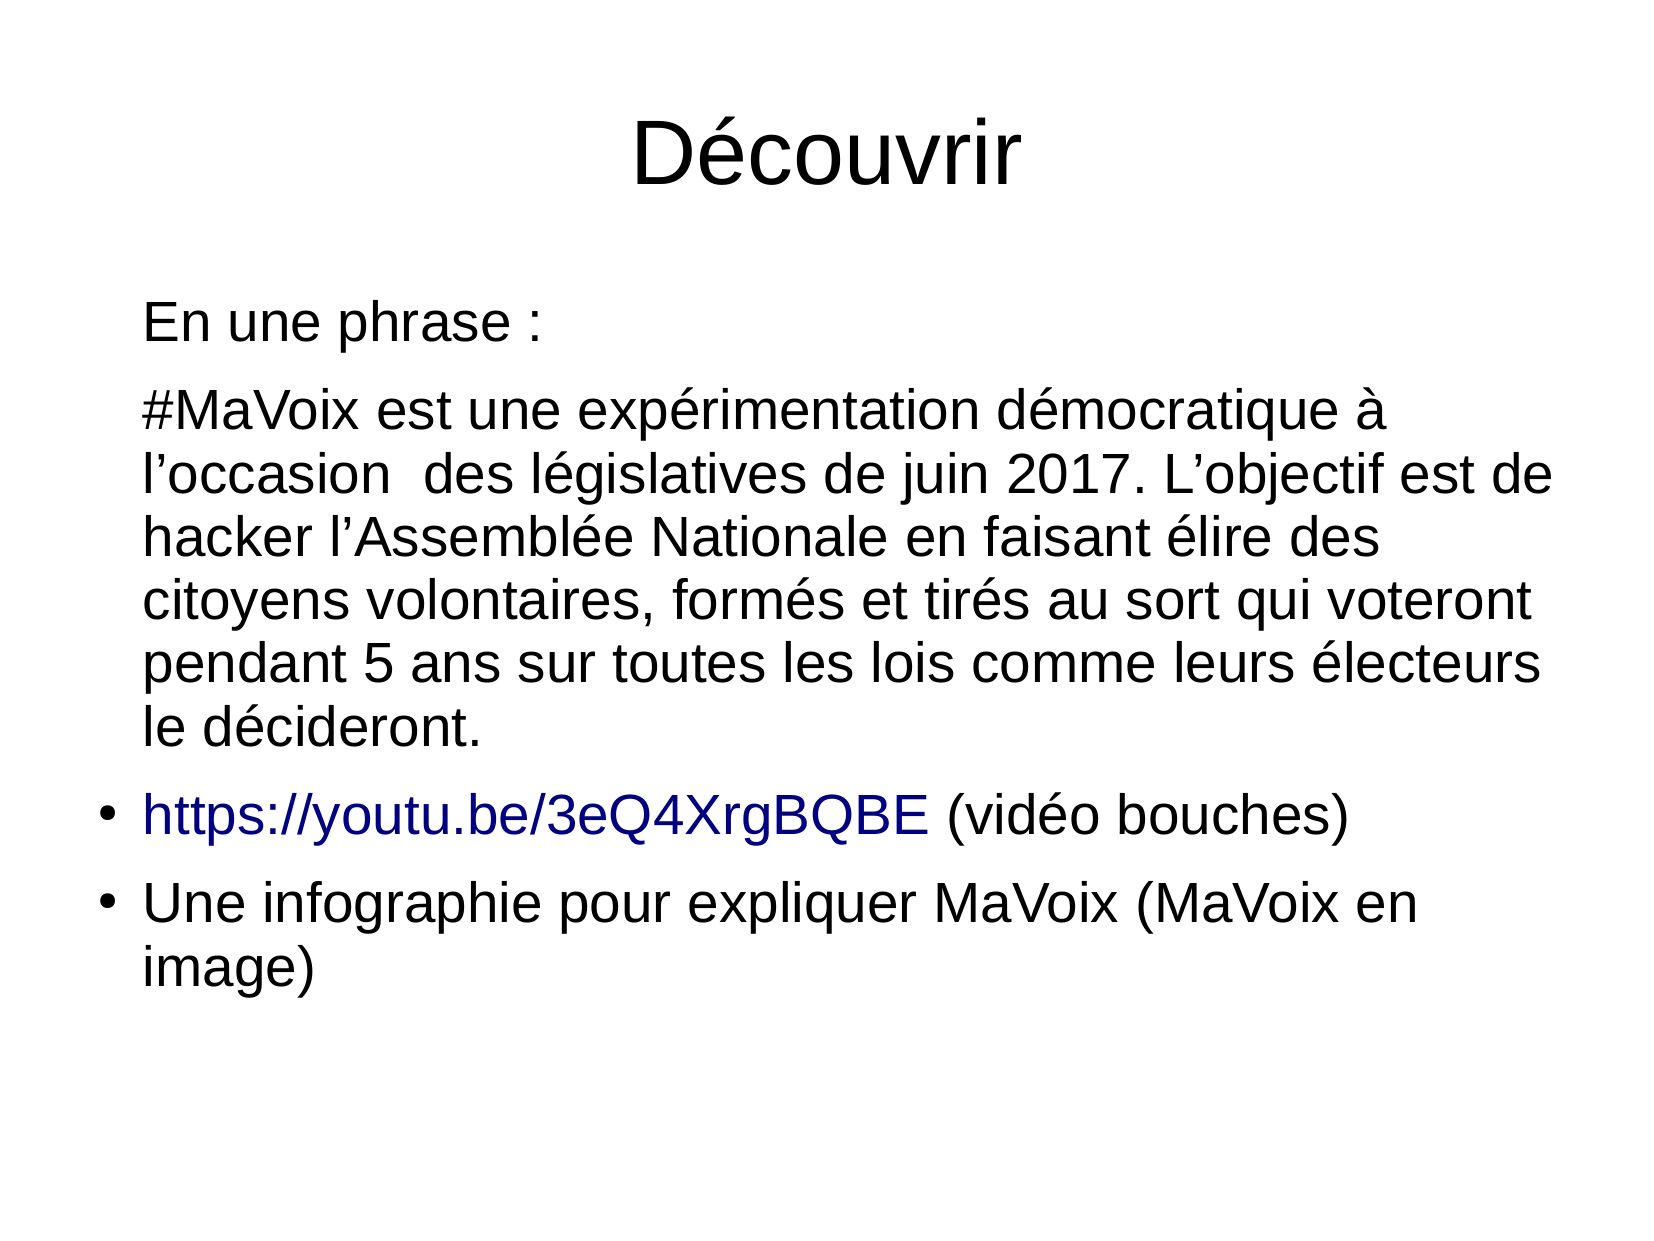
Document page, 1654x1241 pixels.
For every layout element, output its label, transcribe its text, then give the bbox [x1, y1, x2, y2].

title Découvrir [82, 49, 1571, 257]
list En une phrase : #MaVoix est une expérimentation démocratique à l’occasion des législatives de juin 2017. L’objectif est de hacker l’Assemblée Nationale en faisant élire des citoyens volontaires, formés et tirés au sort qui voteront pendant 5 ans sur toutes les lois comme leurs électeurs le décideront. https://youtu.be/3eQ4XrgBQBE (vidéo bouches) Une infographie pour expliquer MaVoix (MaVoix en image) [82, 290, 1571, 1010]
